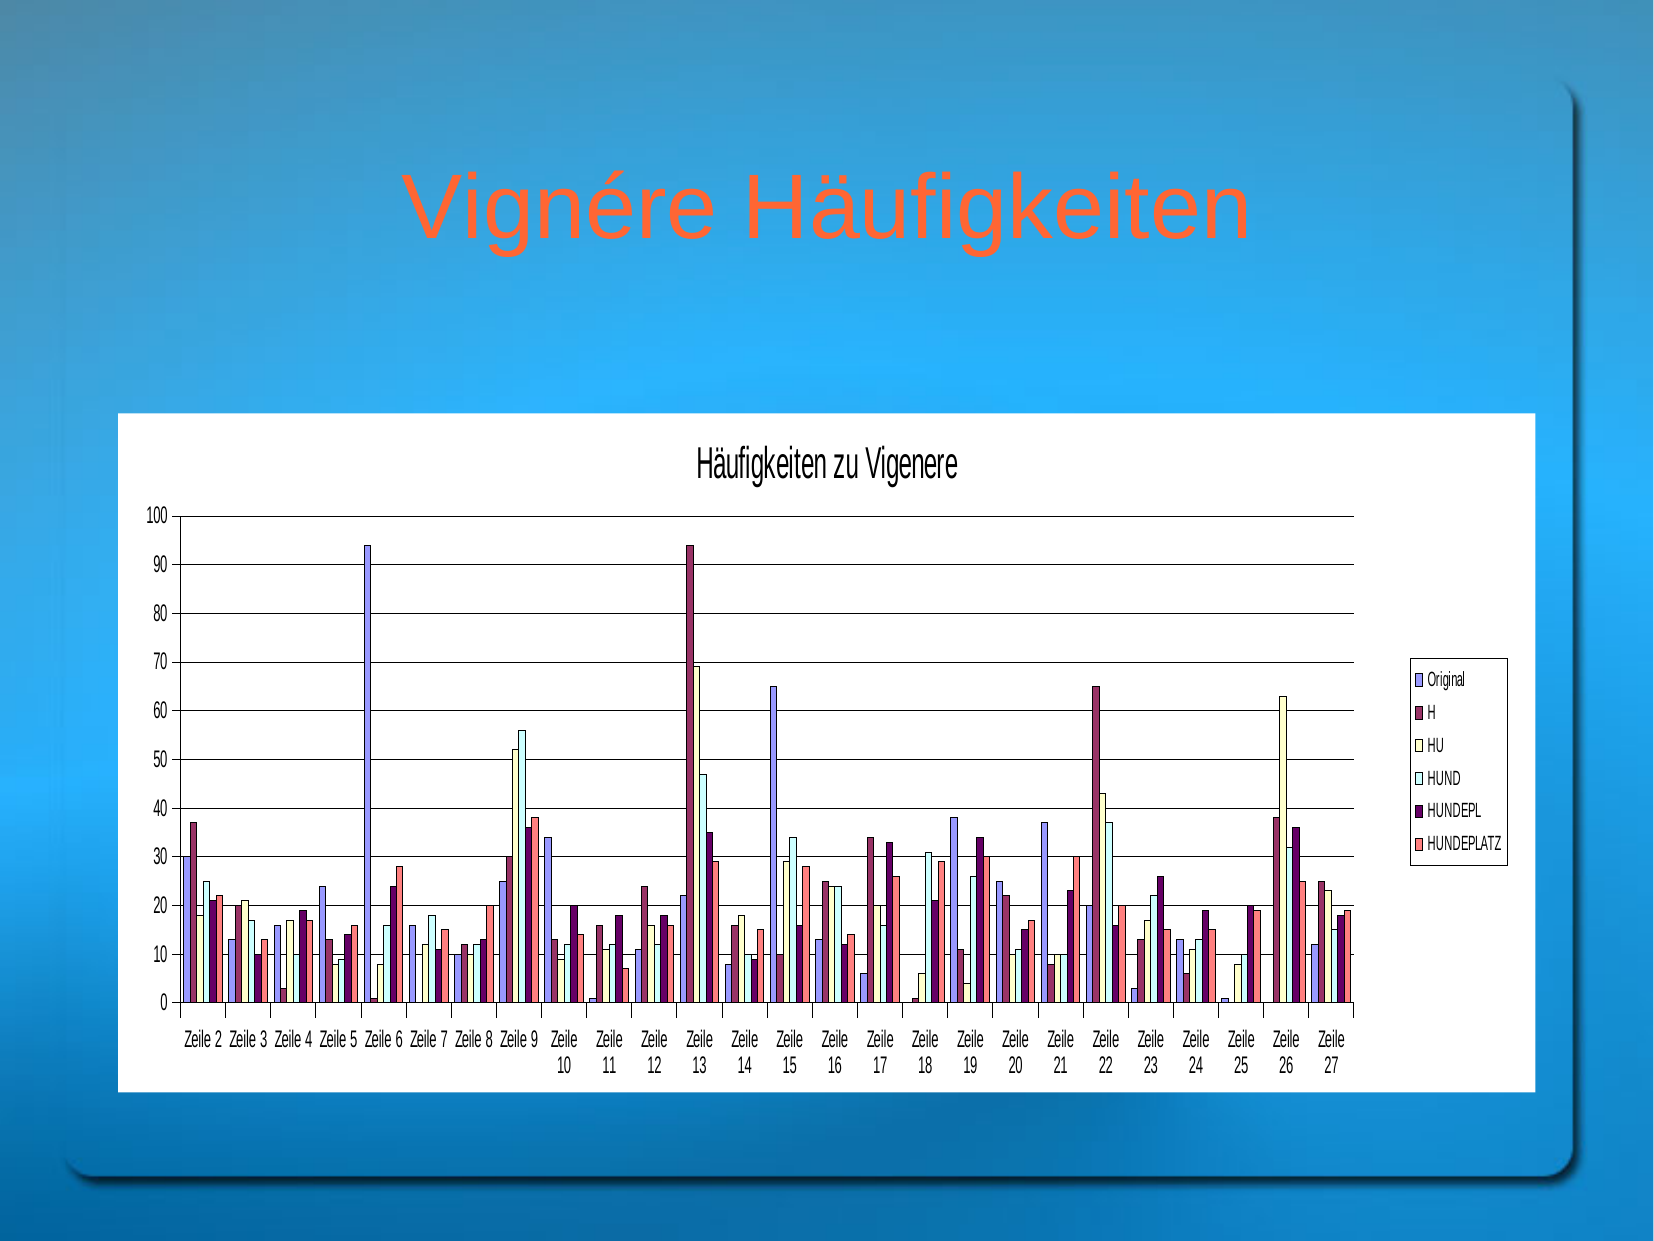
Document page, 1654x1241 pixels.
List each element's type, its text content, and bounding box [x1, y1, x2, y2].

picture [0, 0, 1654, 1241]
chart [118, 413, 1536, 1093]
title Vignére Häufigkeiten [121, 102, 1534, 311]
